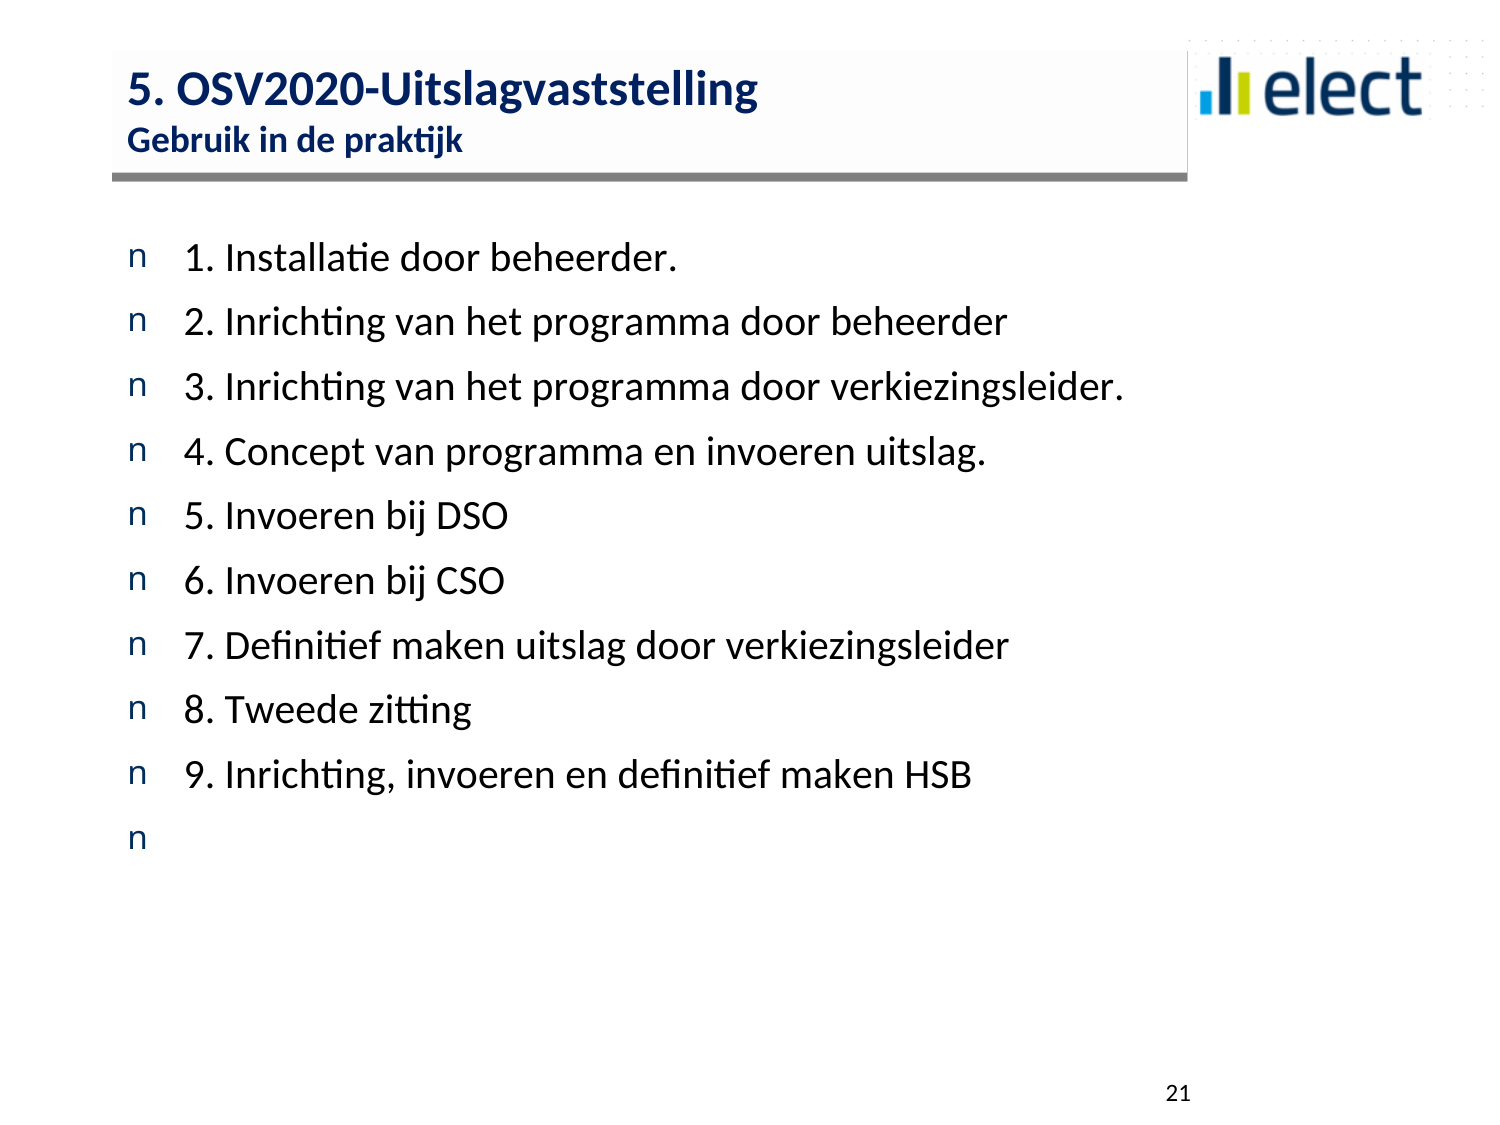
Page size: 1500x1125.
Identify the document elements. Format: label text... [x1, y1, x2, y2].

text_box [1150, 1068, 1464, 1125]
list 1. Installatie door beheerder. 2. Inrichting van het programma door beheerder 3. Inrichting van het programma door verkiezingsleider. 4. Concept van programma en invoeren uitslag. 5. Invoeren bij DSO 6. Invoeren bij CSO 7. Definitief maken uitslag door verkiezingsleider 8. Tweede zitting 9. Inrichting, invoeren en definitief maken HSB [112, 221, 1471, 1047]
text_box 5. OSV2020-Uitslagvaststelling Gebruik in de praktijk [112, 42, 1188, 173]
